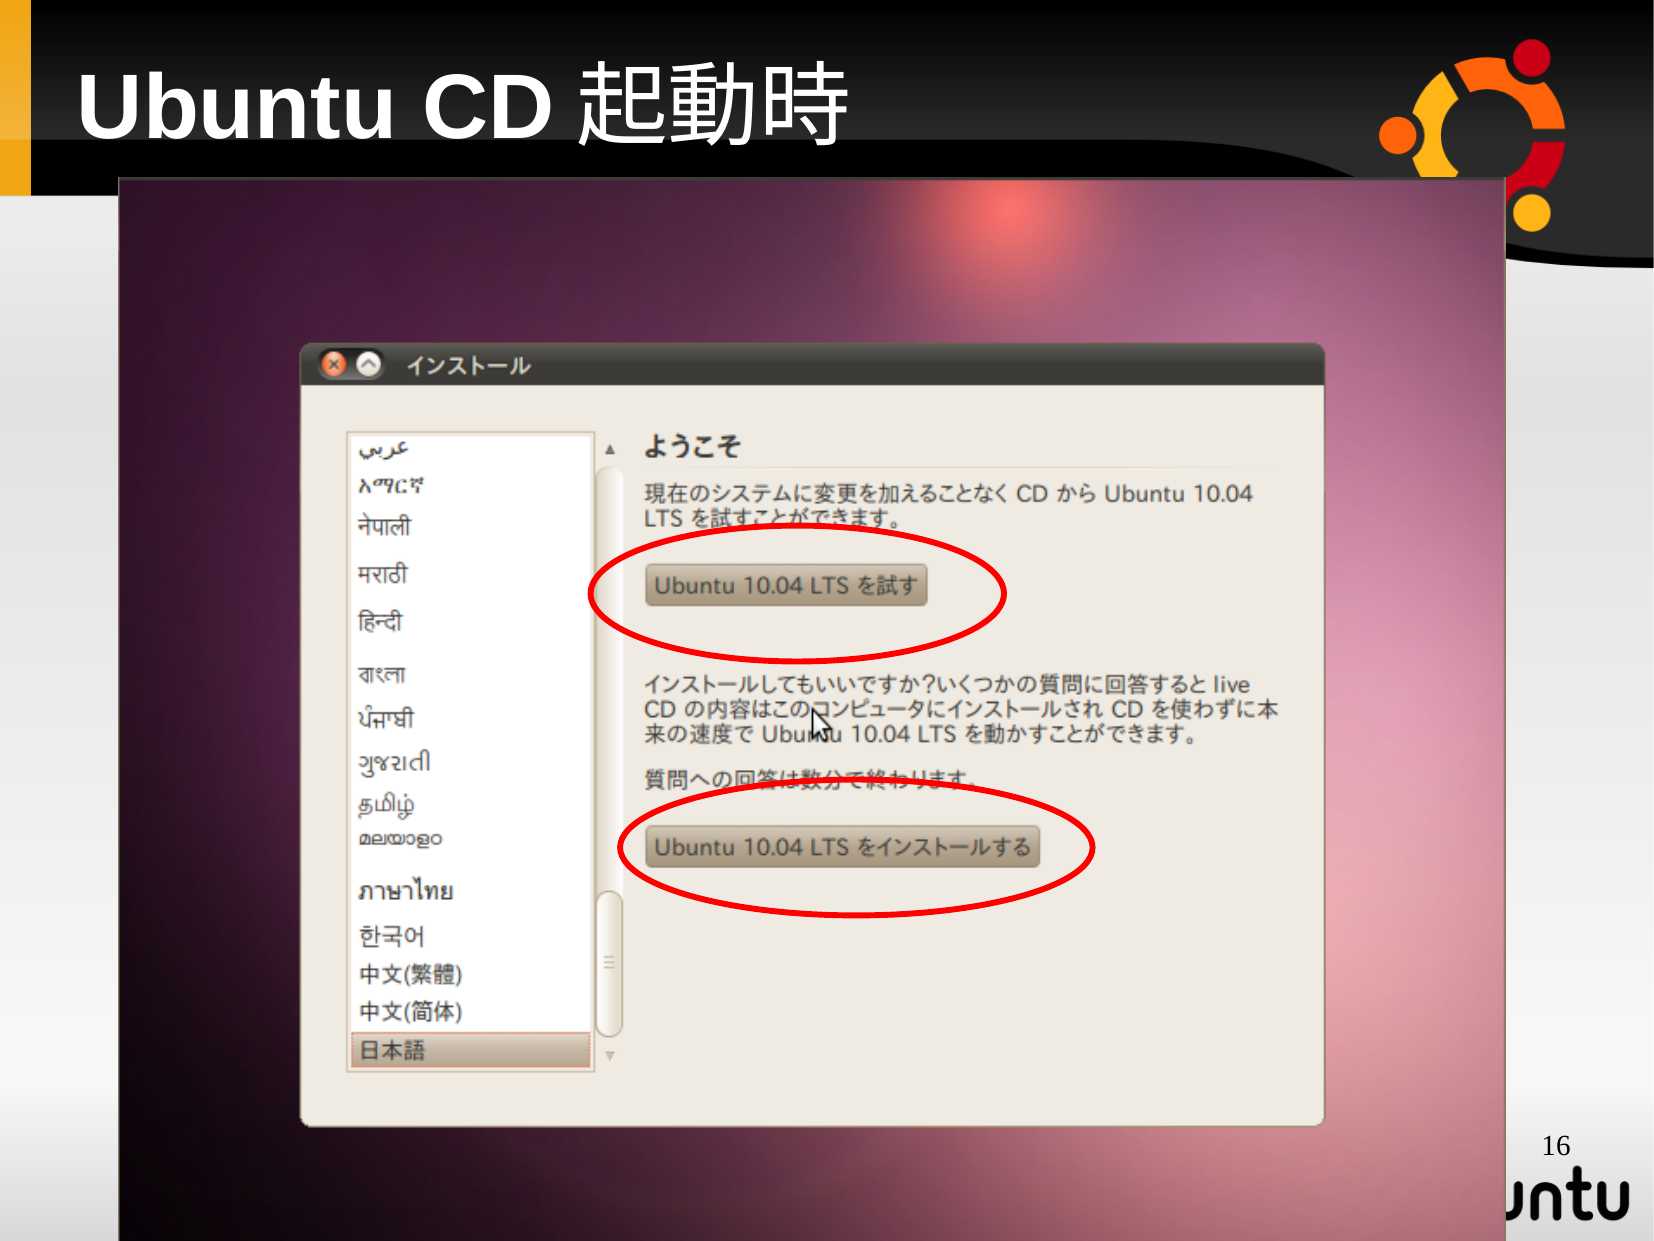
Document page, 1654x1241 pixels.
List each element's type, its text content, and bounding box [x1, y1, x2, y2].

picture [0, 0, 1654, 1241]
title Ubuntu CD起動時 [76, 7, 1565, 200]
